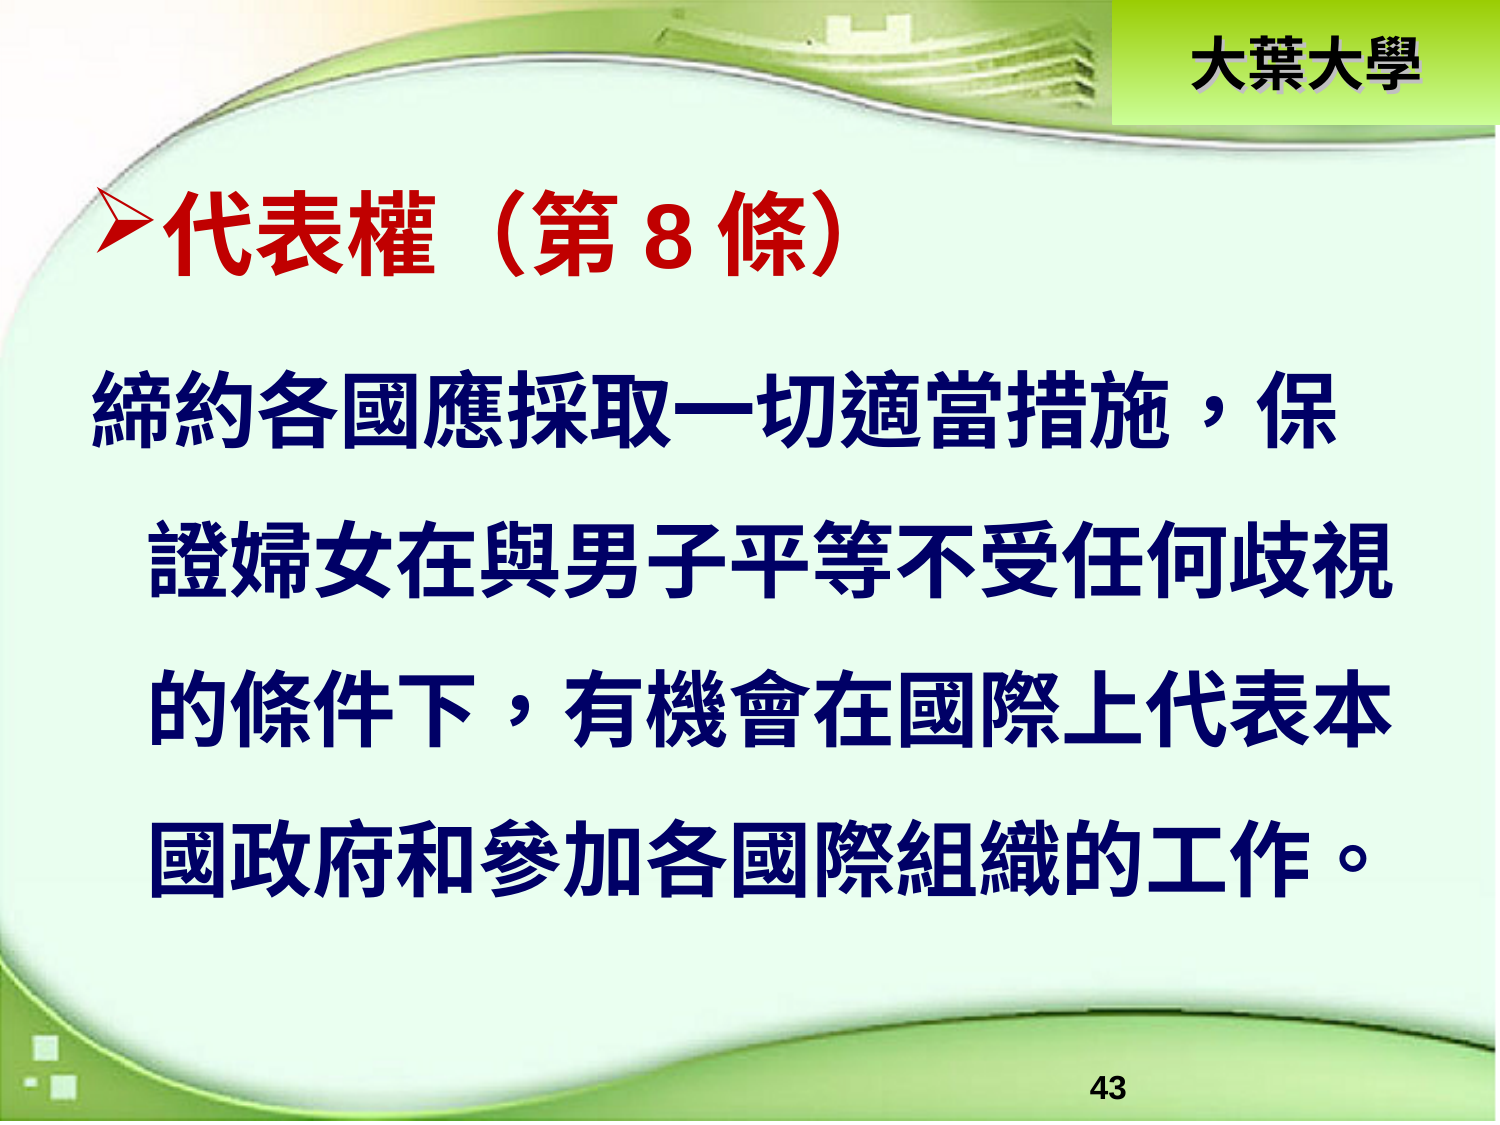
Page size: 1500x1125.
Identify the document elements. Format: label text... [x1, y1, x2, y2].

text_box 代表權（第8條） 締約各國應採取一切適當措施，保證婦女在與男子平等不受任何歧視的條件下，有機會在國際上代表本國政府和參加各國際組織的工作。 [75, 66, 1426, 1005]
